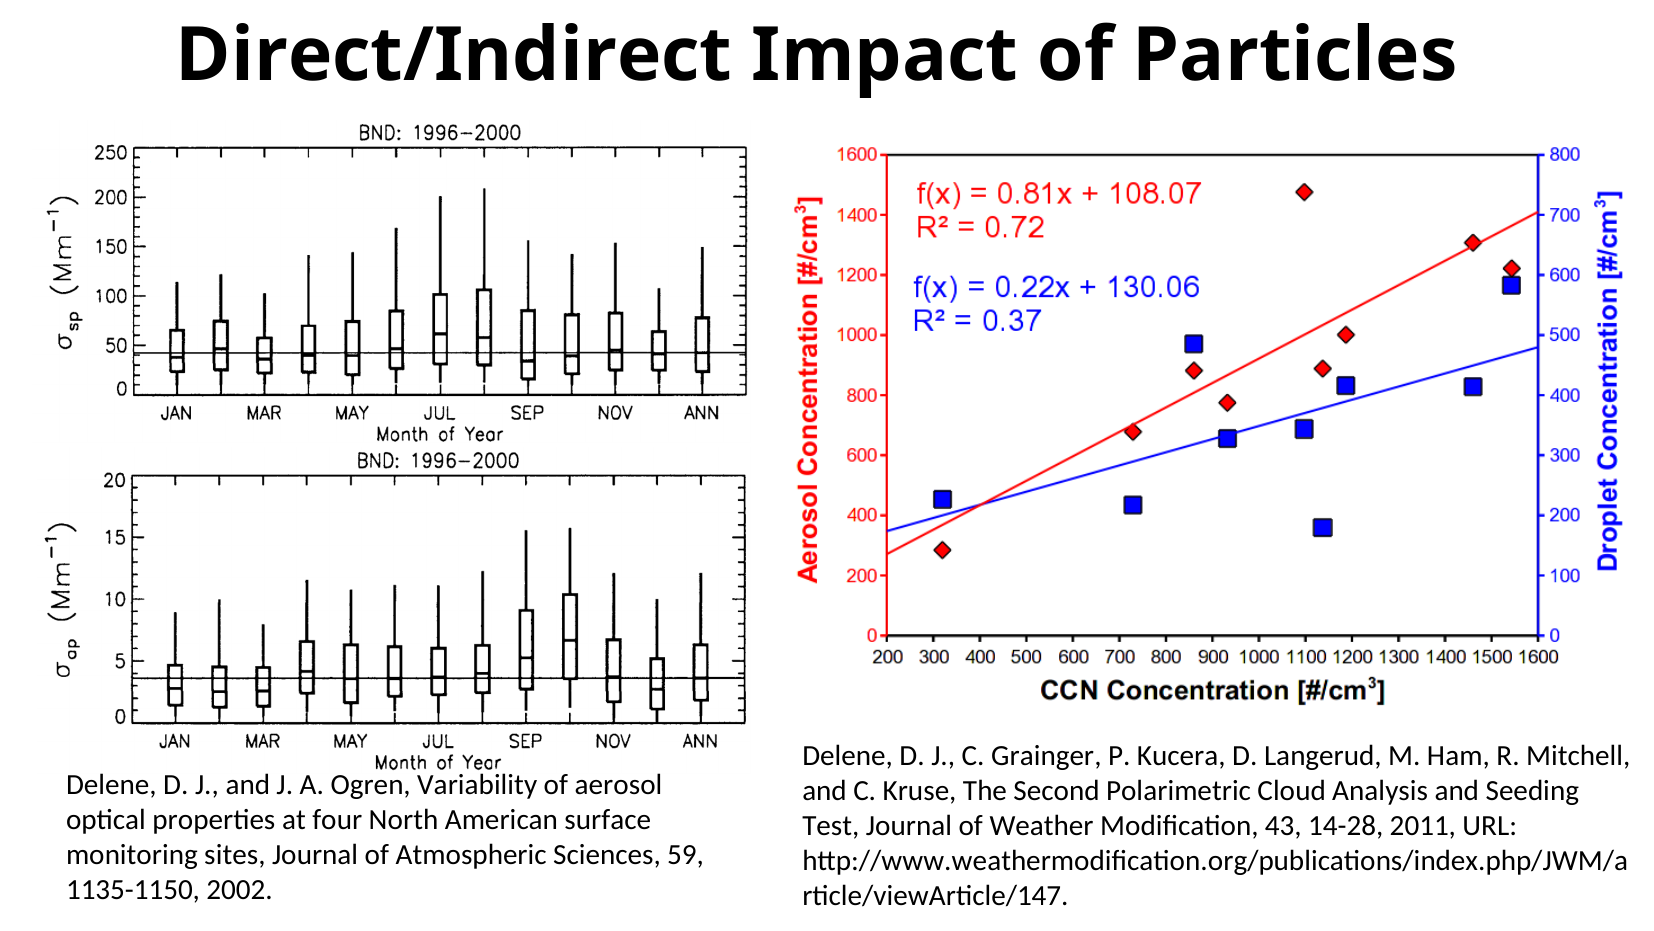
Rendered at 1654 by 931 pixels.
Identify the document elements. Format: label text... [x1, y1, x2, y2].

text_box Delene, D. J., C. Grainger, P. Kucera, D. Langerud, M. Ham, R. Mitchell, and C. Kruse, The Second Polarimetric Cloud Analysis and Seeding Test, Journal of Weather Modification, 43, 14-28, 2011, URL: http://www.weathermodification.org/publications/index.php/JWM/article/viewArticle/147. [787, 728, 1651, 924]
text_box Delene, D. J., and J. A. Ogren, Variability of aerosol optical properties at four North American surface monitoring sites, Journal of Atmospheric Sciences, 59, 1135-1150, 2002. [51, 758, 764, 913]
title Direct/Indirect Impact of Particles [0, 5, 1654, 107]
picture [37, 447, 751, 774]
picture [783, 126, 1637, 713]
picture [32, 120, 751, 443]
